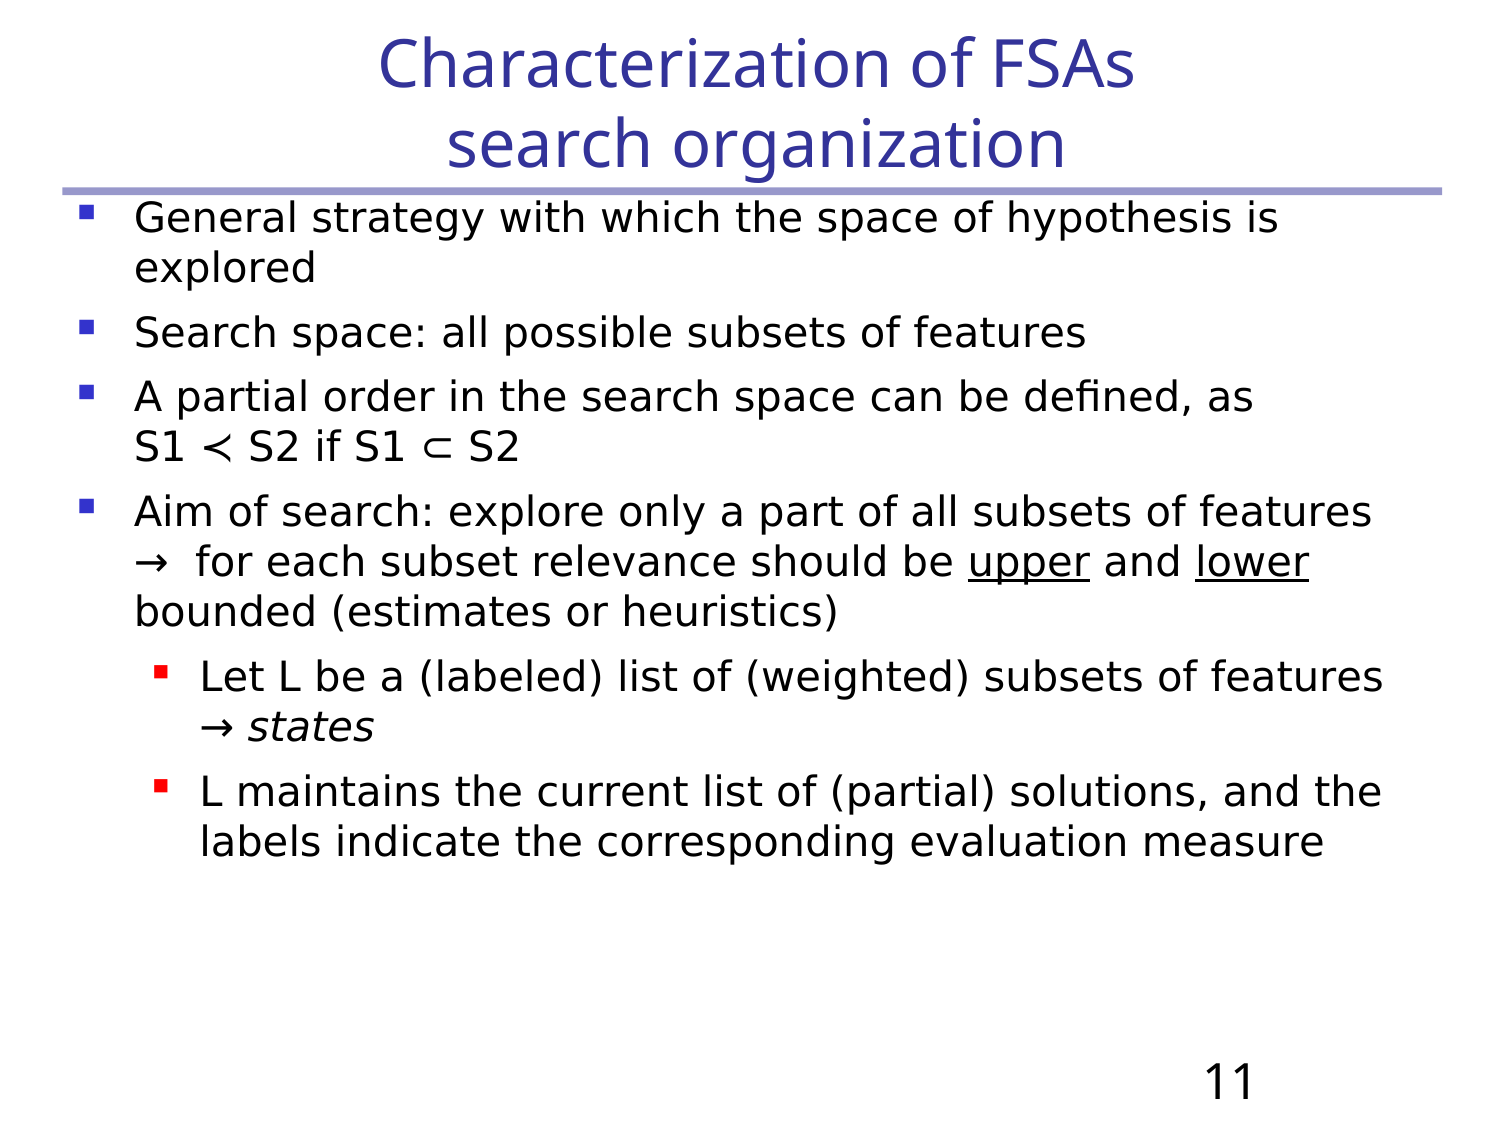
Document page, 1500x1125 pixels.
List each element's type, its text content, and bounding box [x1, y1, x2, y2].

title Characterization of FSAs search organization [60, 13, 1456, 189]
list General strategy with which the space of hypothesis is explored Search space: all possible subsets of features A partial order in the search space can be defined, as S1 ≺ S2 if S1 ⊂ S2 Aim of search: explore only a part of all subsets of features → for each subset relevance should be upper and lower bounded (estimates or heuristics) Let L be a (labeled) list of (weighted) subsets of features → states L maintains the current list of (partial) solutions, and the labels indicate the corresponding evaluation measure [62, 118, 1426, 969]
text_box <number> [1187, 1050, 1500, 1125]
